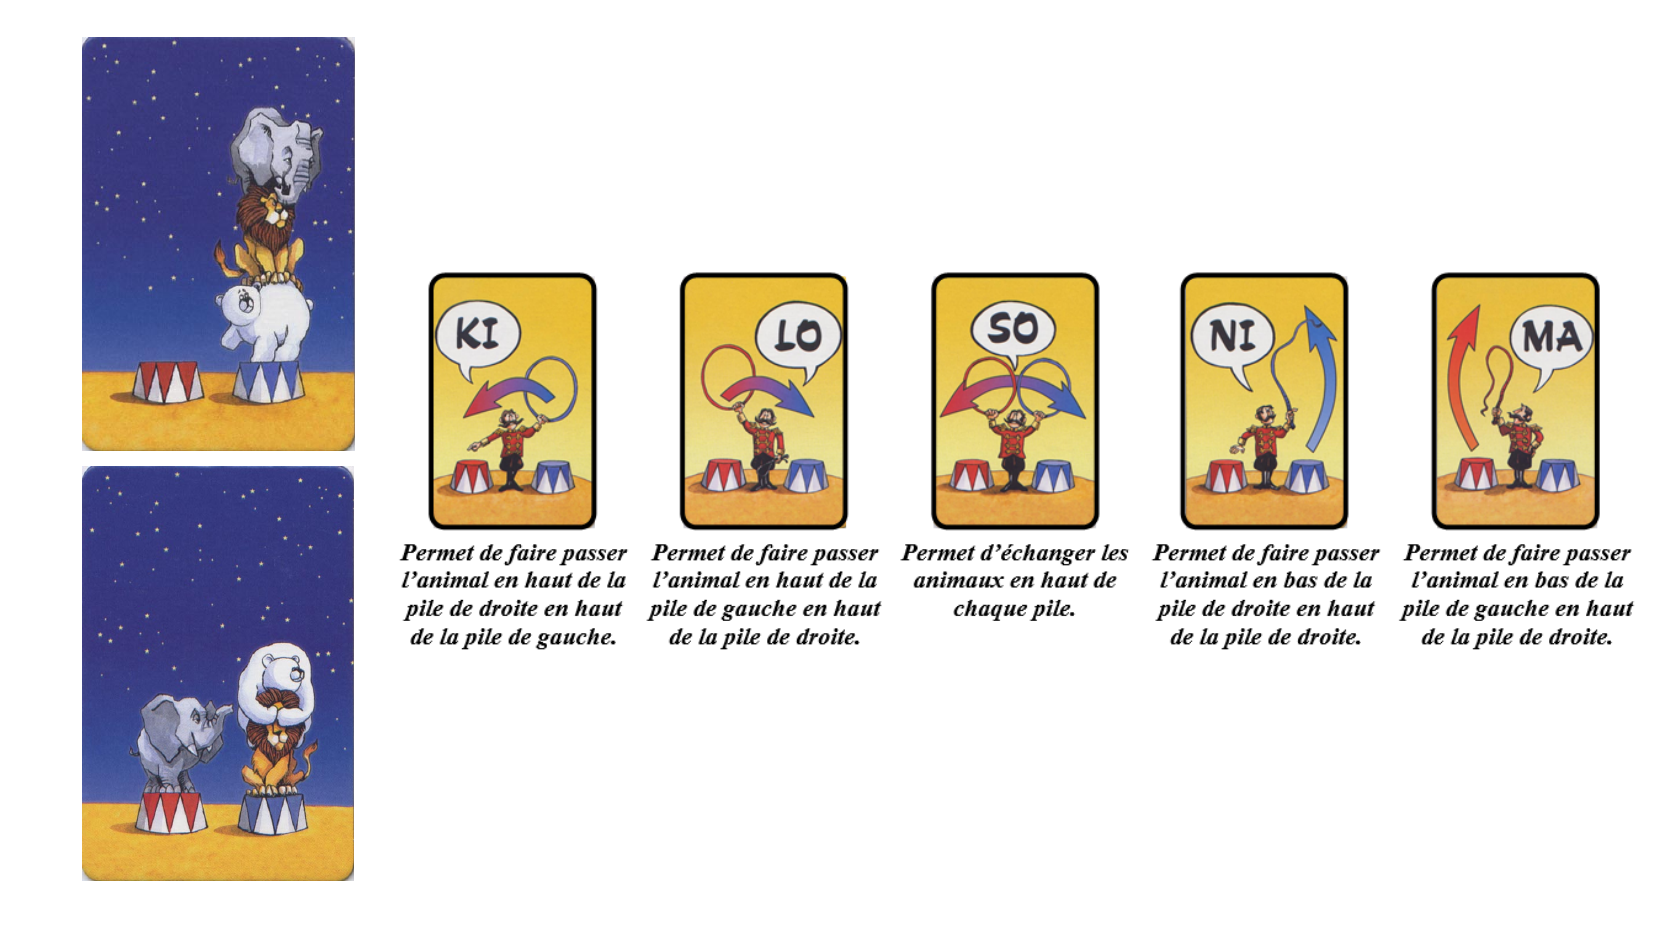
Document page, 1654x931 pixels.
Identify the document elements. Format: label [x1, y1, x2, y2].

picture [377, 259, 1654, 663]
picture [82, 466, 354, 881]
picture [82, 37, 355, 451]
